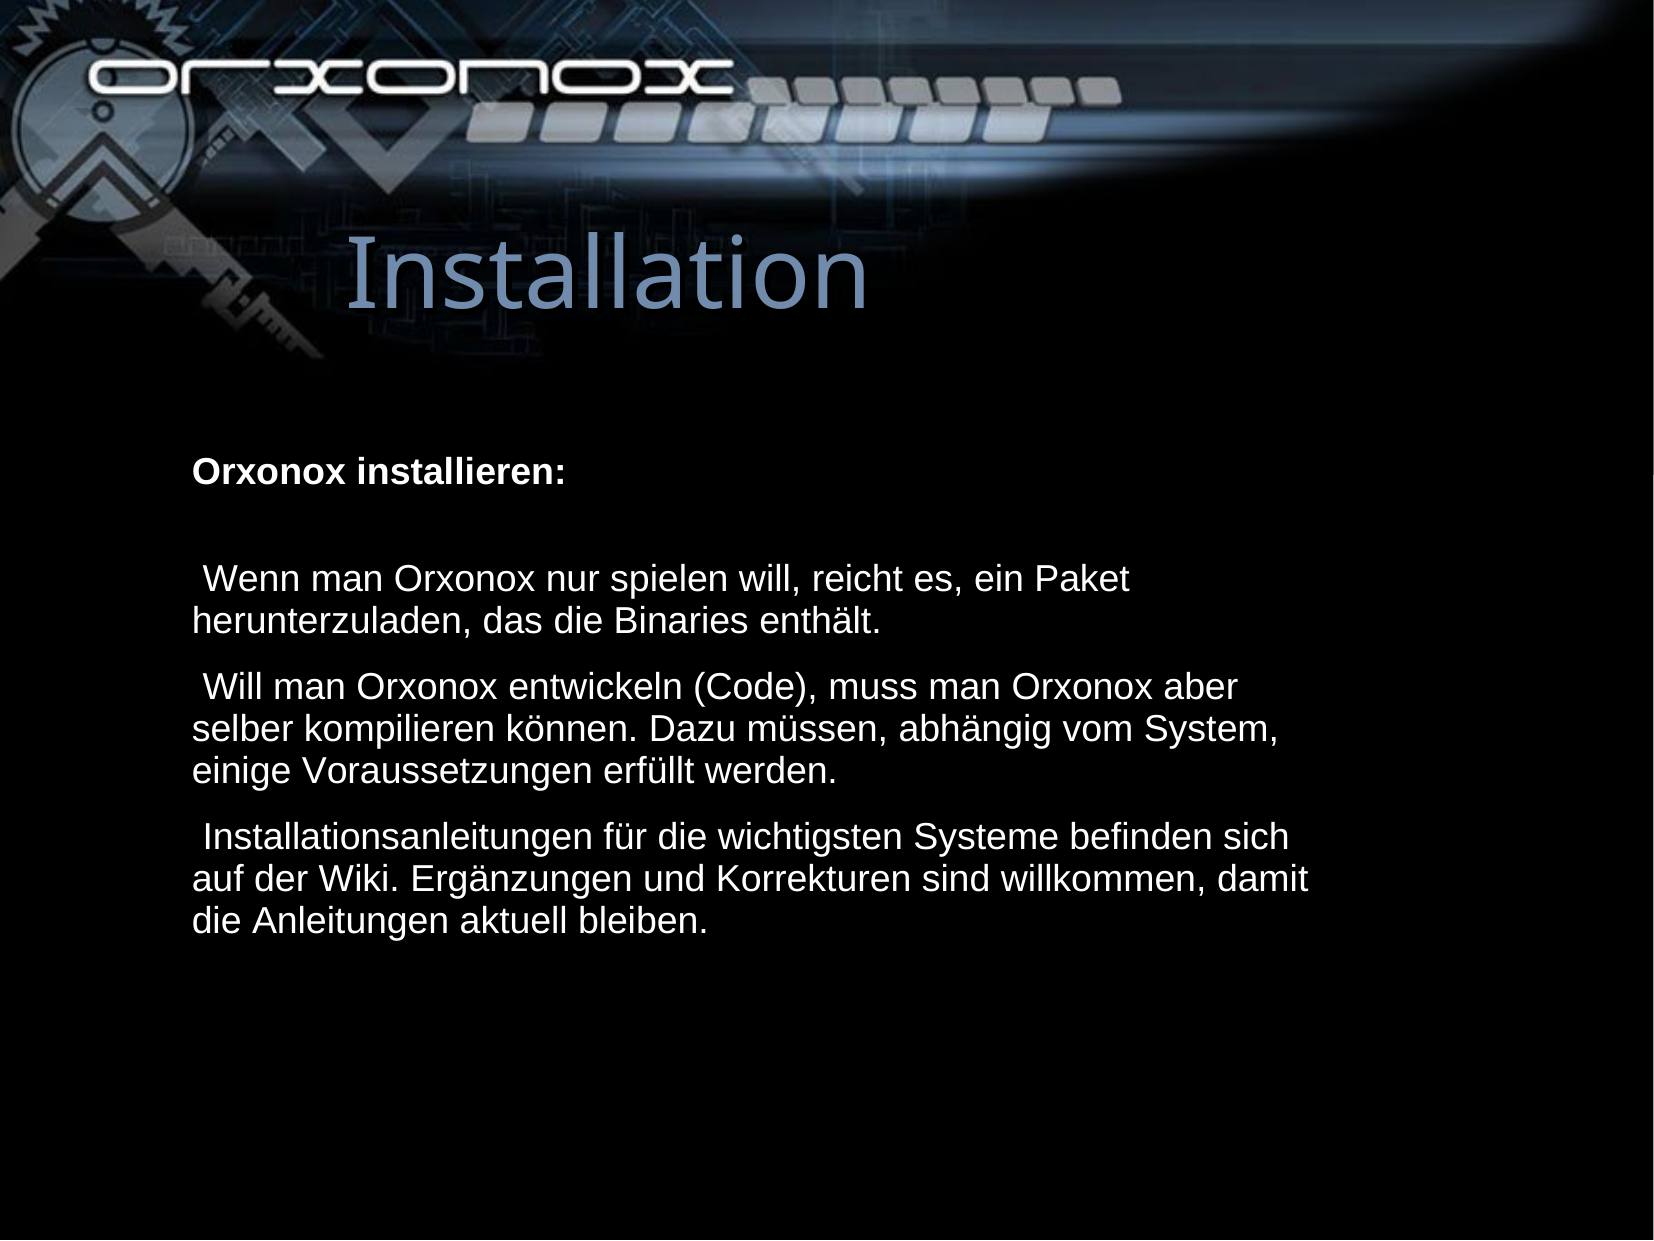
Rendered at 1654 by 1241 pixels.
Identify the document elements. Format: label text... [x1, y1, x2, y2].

text_box Orxonox installieren: Wenn man Orxonox nur spielen will, reicht es, ein Paket herunterzuladen, das die Binaries enthält. Will man Orxonox entwickeln (Code), muss man Orxonox aber selber kompilieren können. Dazu müssen, abhängig vom System, einige Voraussetzungen erfüllt werden. Installationsanleitungen für die wichtigsten Systeme befinden sich auf der Wiki. Ergänzungen und Korrekturen sind willkommen, damit die Anleitungen aktuell bleiben. [177, 442, 1329, 951]
text_box Installation [330, 194, 1306, 344]
picture [0, 0, 1654, 475]
